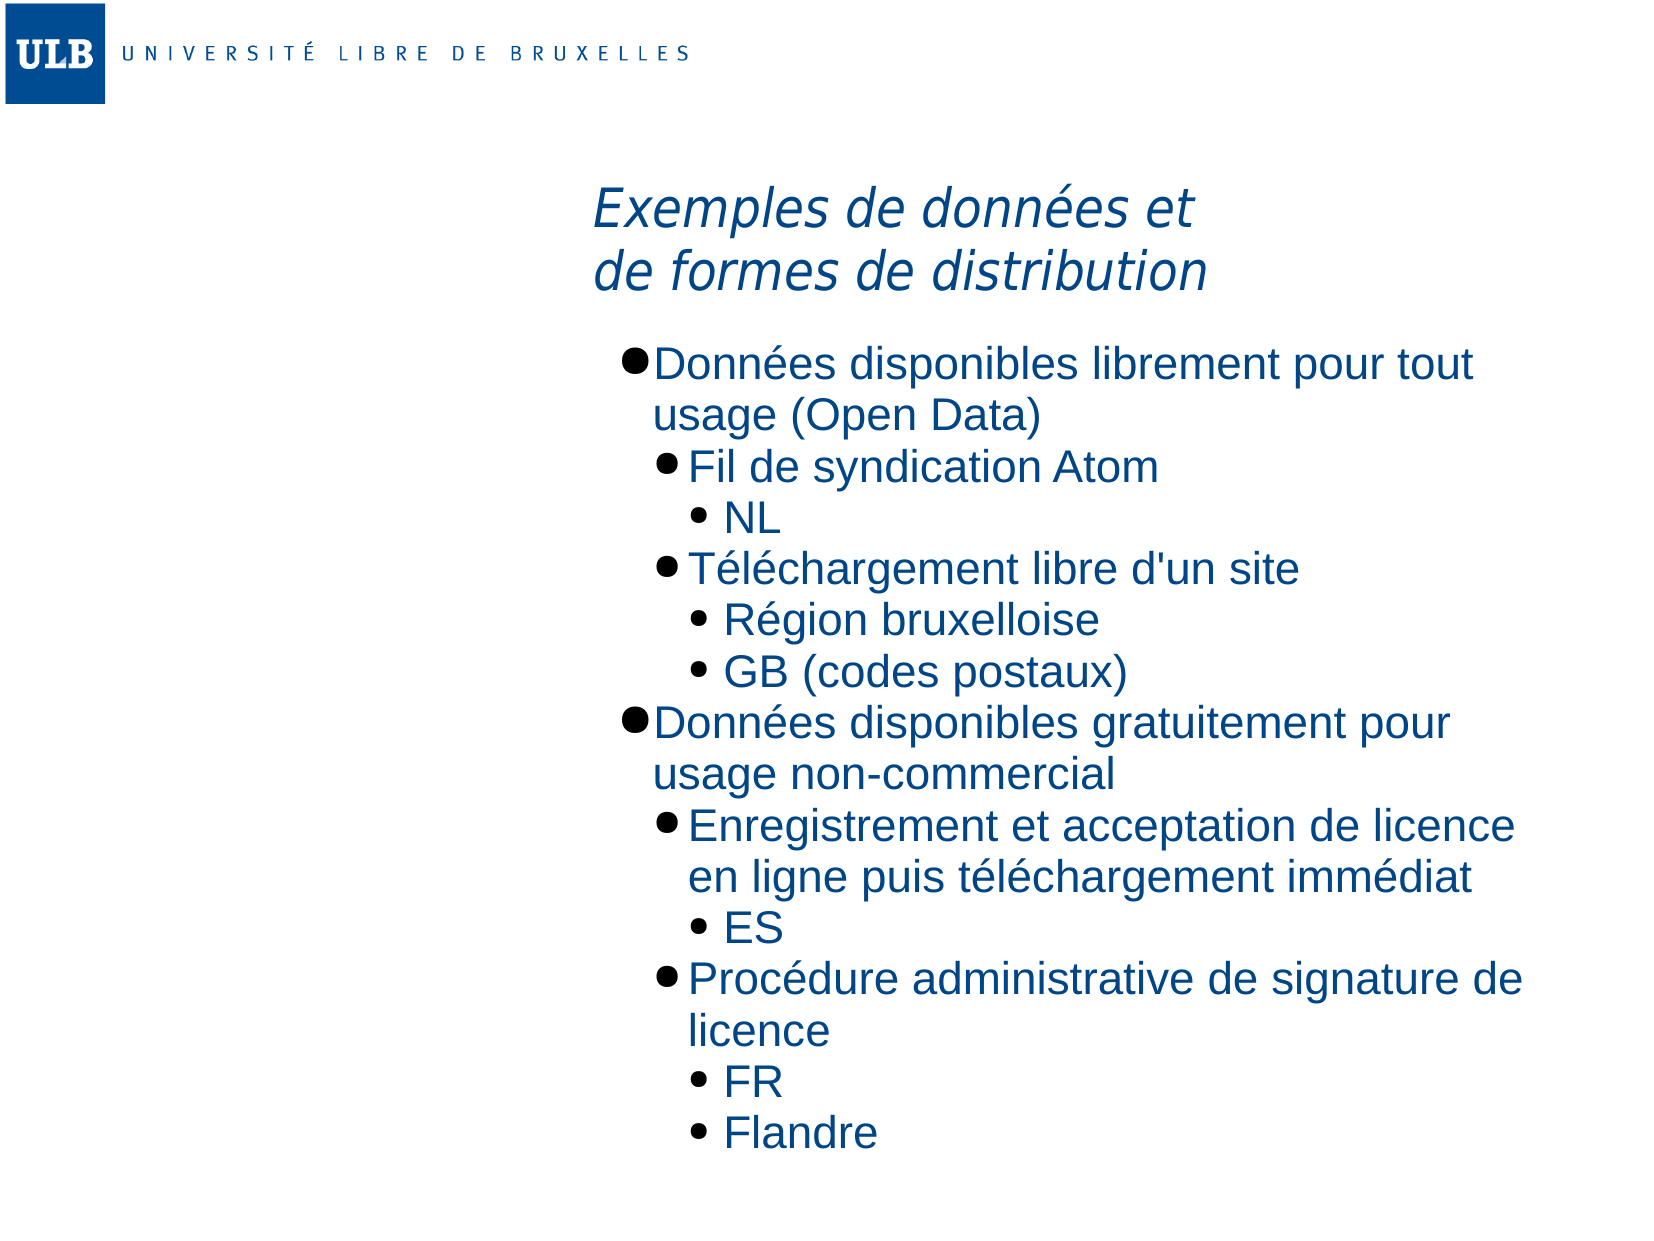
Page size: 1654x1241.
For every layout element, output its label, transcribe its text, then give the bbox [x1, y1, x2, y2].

picture [0, 0, 700, 107]
text_box Données disponibles librement pour tout usage (Open Data) Fil de syndication Atom NL Téléchargement libre d'un site Région bruxelloise GB (codes postaux) Données disponibles gratuitement pour usage non-commercial Enregistrement et acceptation de licence en ligne puis téléchargement immédiat ES Procédure administrative de signature de licence FR Flandre [602, 330, 1548, 1166]
text_box Exemples de données et de formes de distribution [578, 170, 1264, 312]
